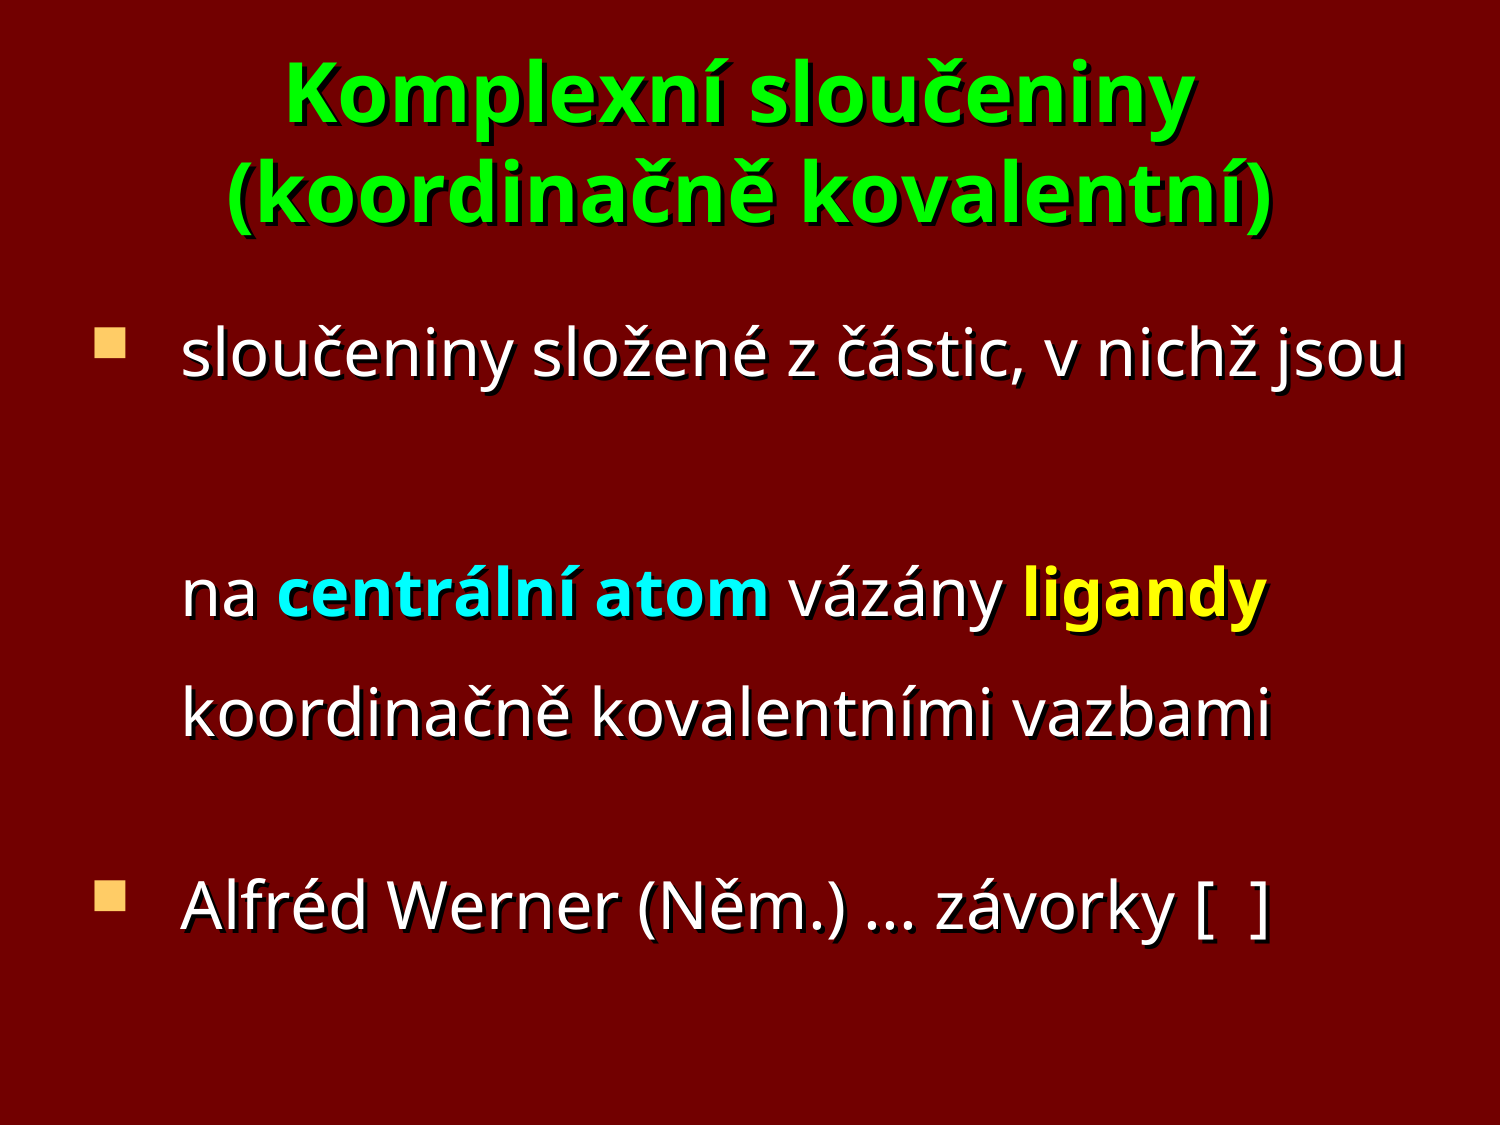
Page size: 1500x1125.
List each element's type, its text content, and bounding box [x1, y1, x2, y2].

title Komplexní sloučeniny (koordinačně kovalentní) [75, 31, 1426, 247]
list sloučeniny složené z částic, v nichž jsou na centrální atom vázány ligandy koordinačně kovalentními vazbami Alfréd Werner (Něm.) ... závorky [ ] [75, 262, 1426, 1125]
